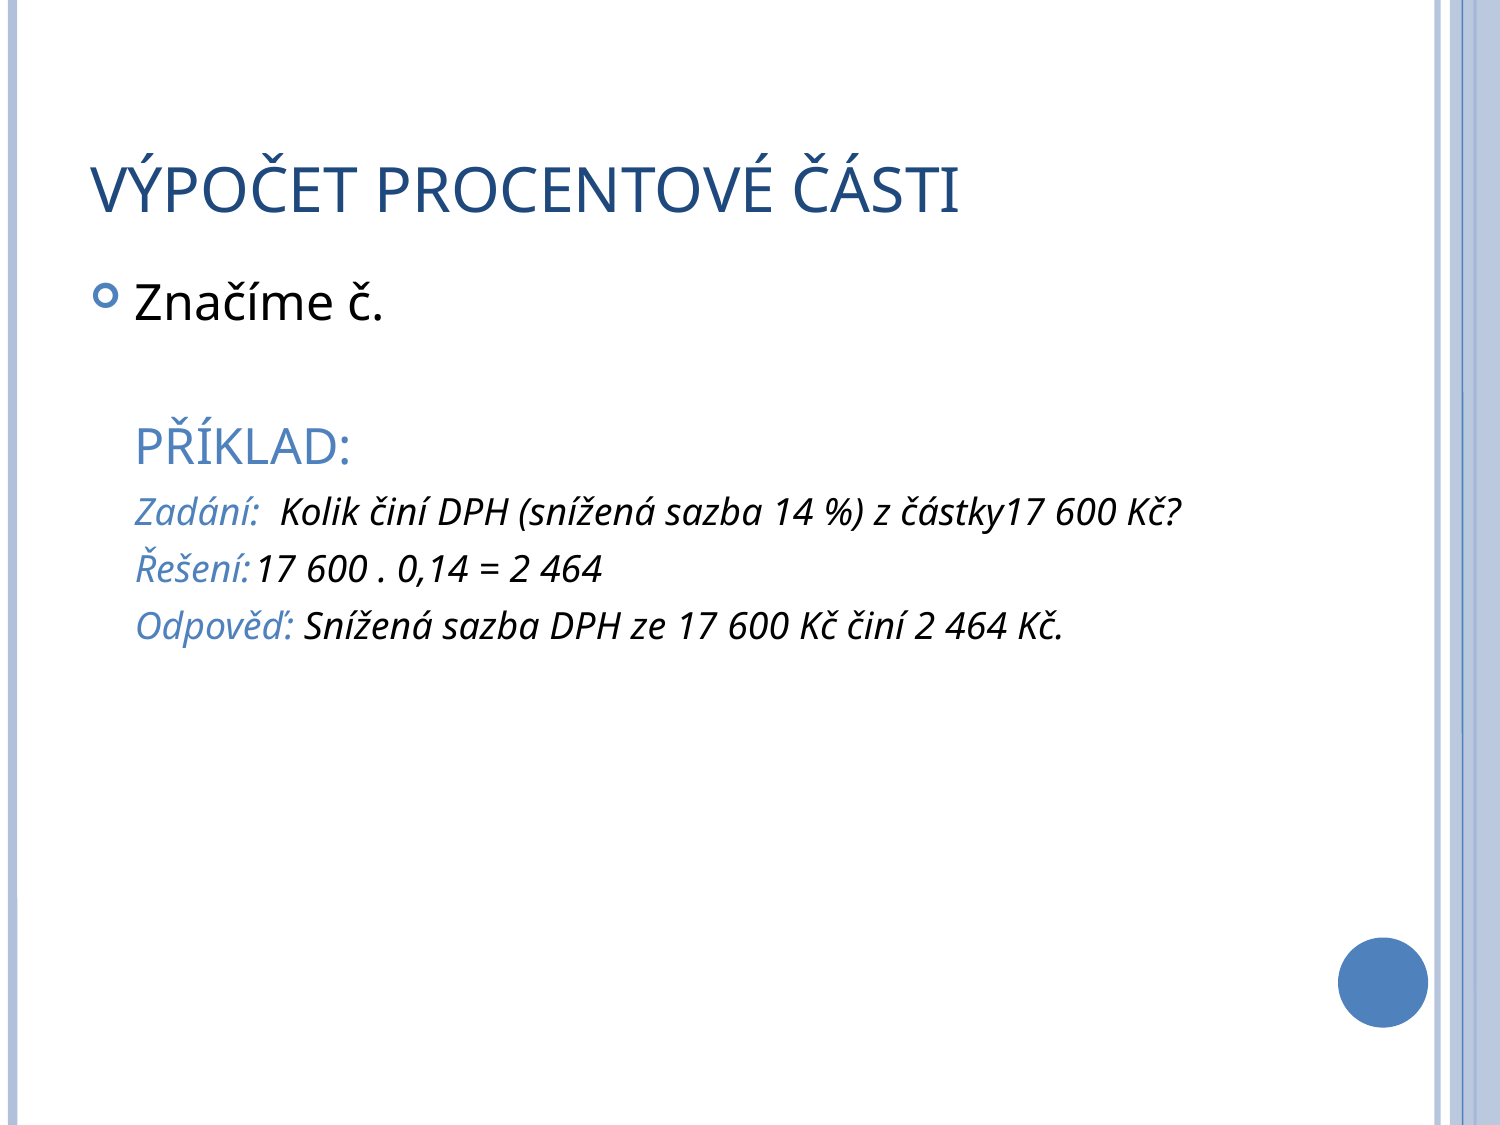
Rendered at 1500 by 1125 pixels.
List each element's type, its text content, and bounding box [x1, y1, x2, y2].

title Výpočet procentové části [75, 45, 1300, 233]
list Značíme č. PŘÍKLAD: Zadání: Kolik činí DPH (snížená sazba 14 %) z částky17 600 Kč? Řešení: 17 600 . 0,14 = 2 464 Odpověď: Snížená sazba DPH ze 17 600 Kč činí 2 464 Kč. [75, 262, 1300, 1062]
